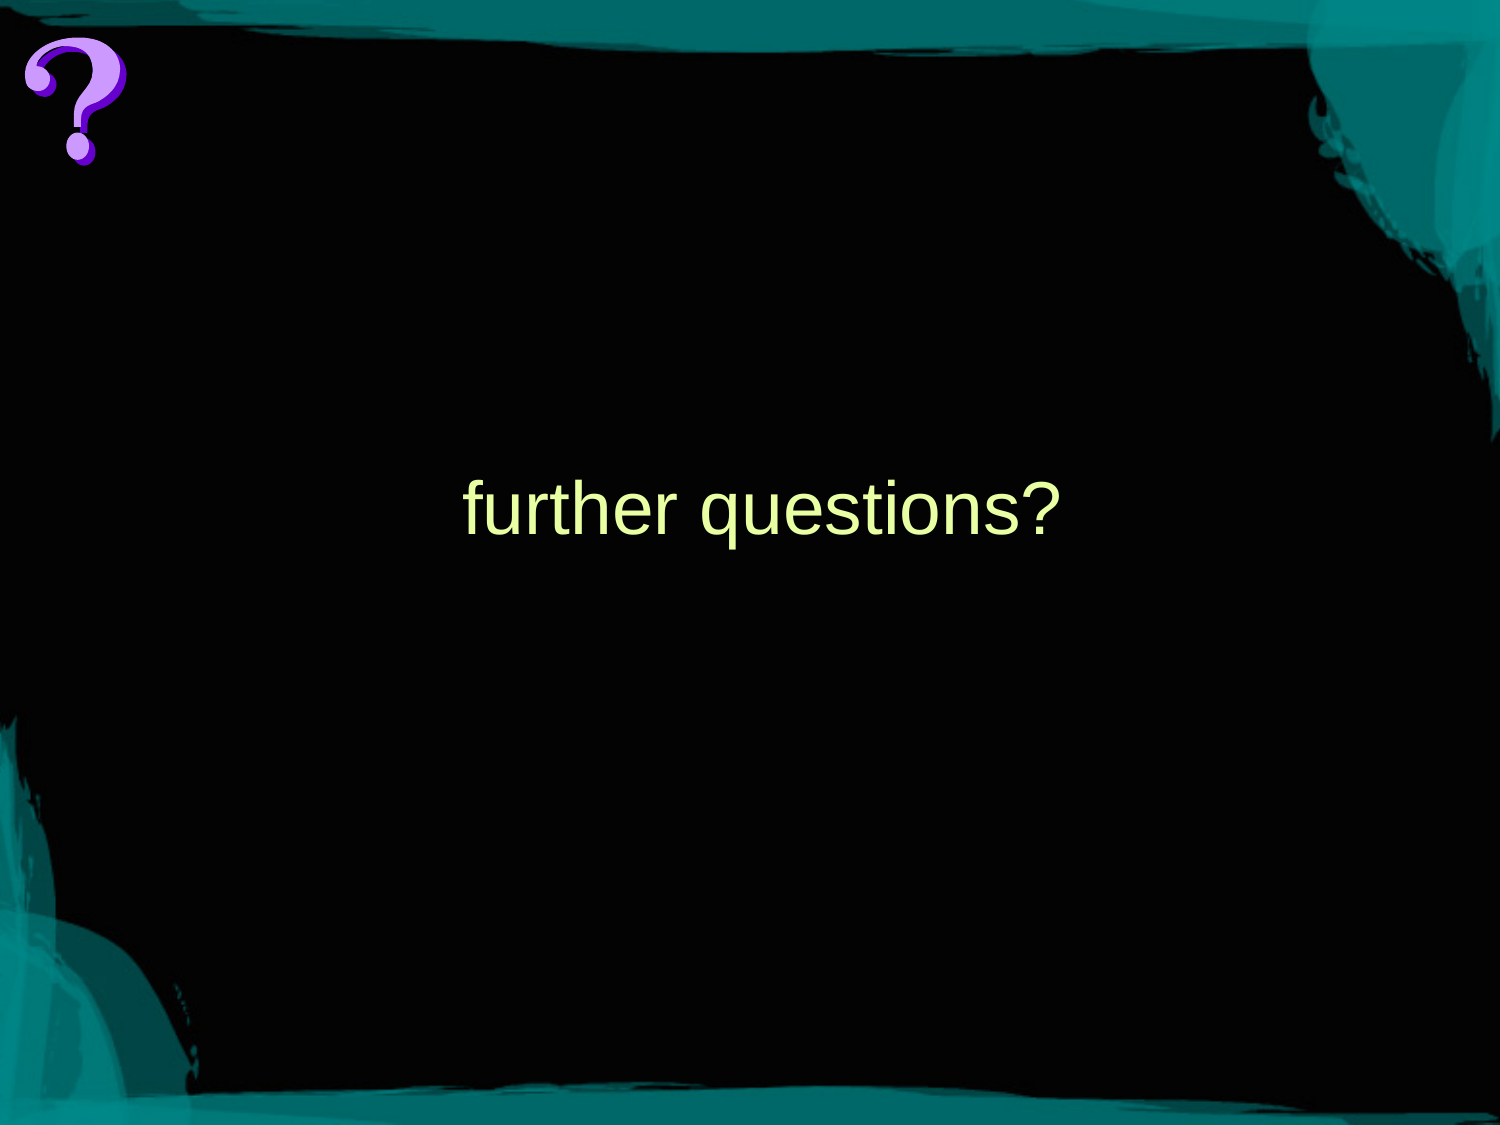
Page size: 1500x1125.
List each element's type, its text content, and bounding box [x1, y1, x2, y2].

picture [0, 0, 1500, 1125]
title further questions? [262, 249, 1263, 559]
